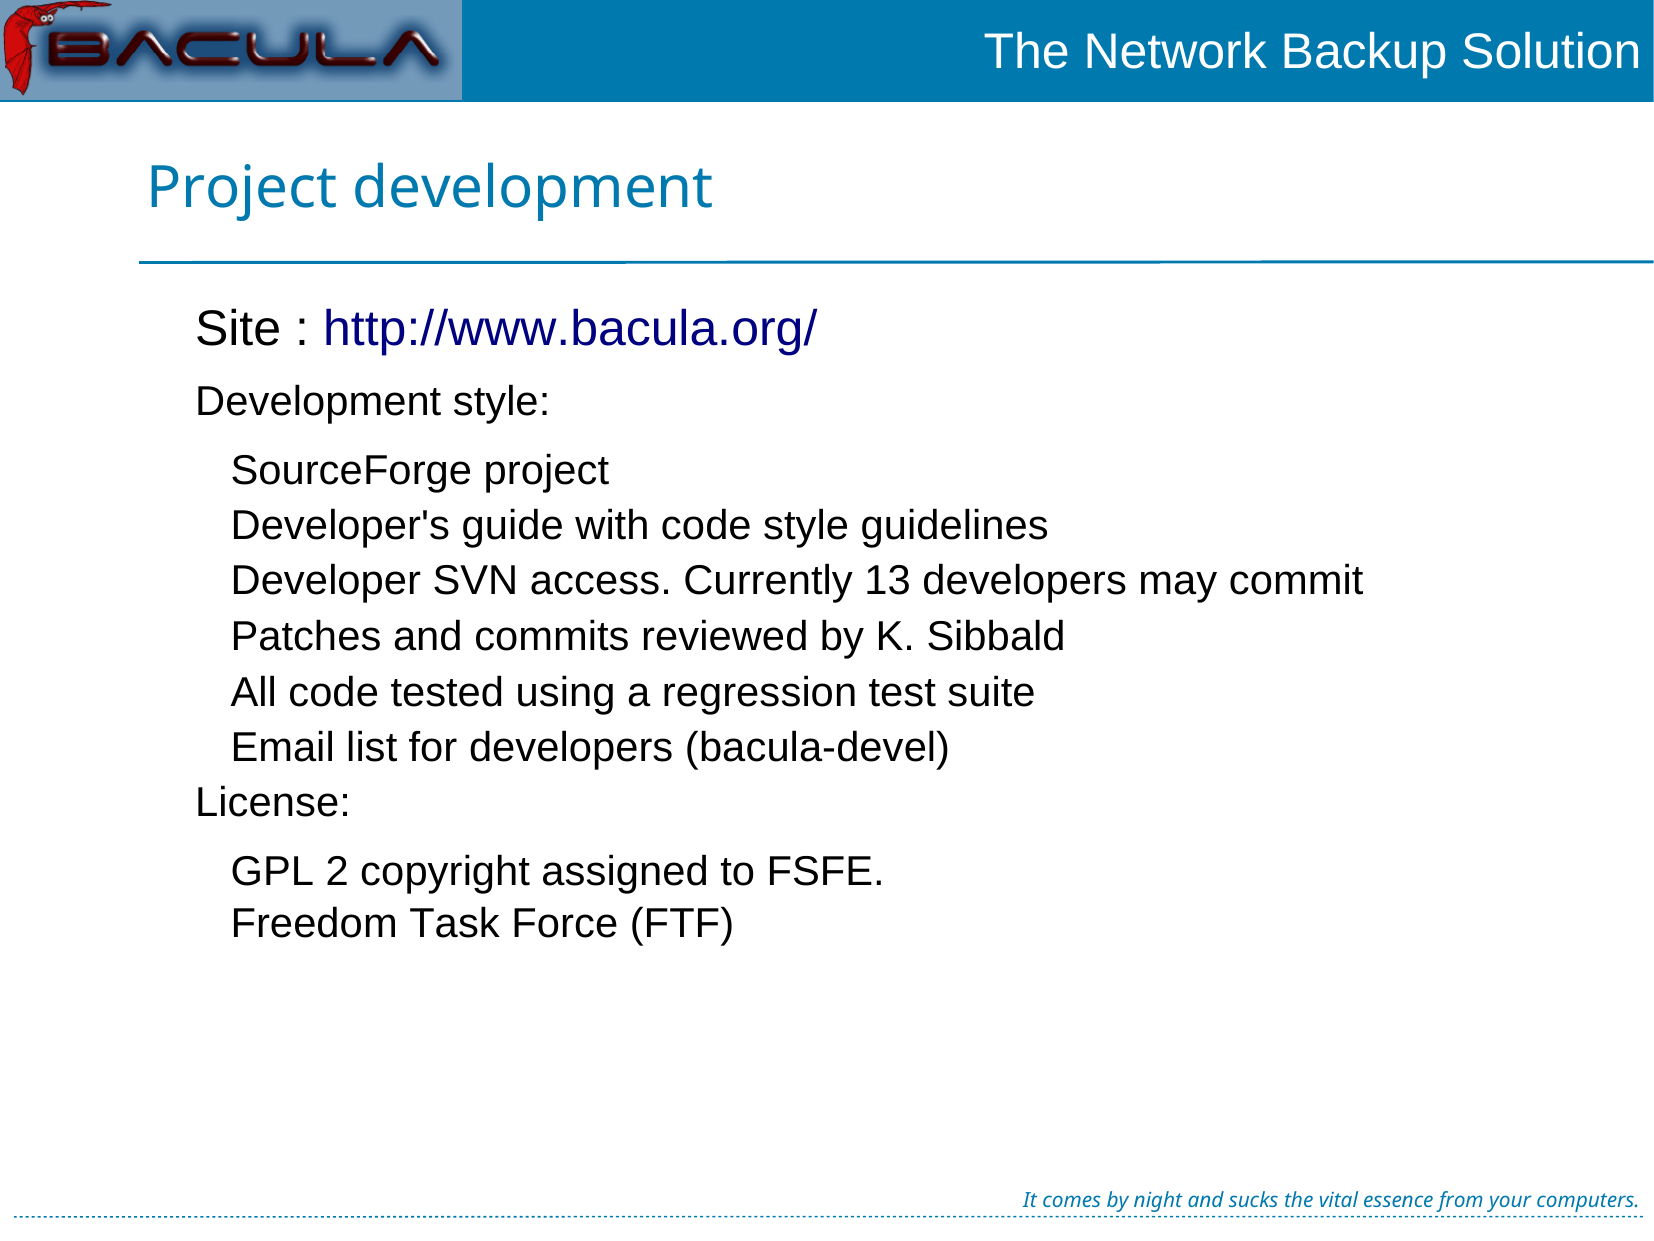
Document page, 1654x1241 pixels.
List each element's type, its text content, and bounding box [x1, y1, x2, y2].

list Site : http://www.bacula.org/ Development style: SourceForge project Developer's guide with code style guidelines Developer SVN access. Currently 13 developers may commit Patches and commits reviewed by K. Sibbald All code tested using a regression test suite Email list for developers (bacula-devel) License: GPL 2 copyright assigned to FSFE. Freedom Task Force (FTF) [136, 300, 1538, 1175]
picture [0, 0, 461, 99]
title Project development [146, 120, 1498, 226]
